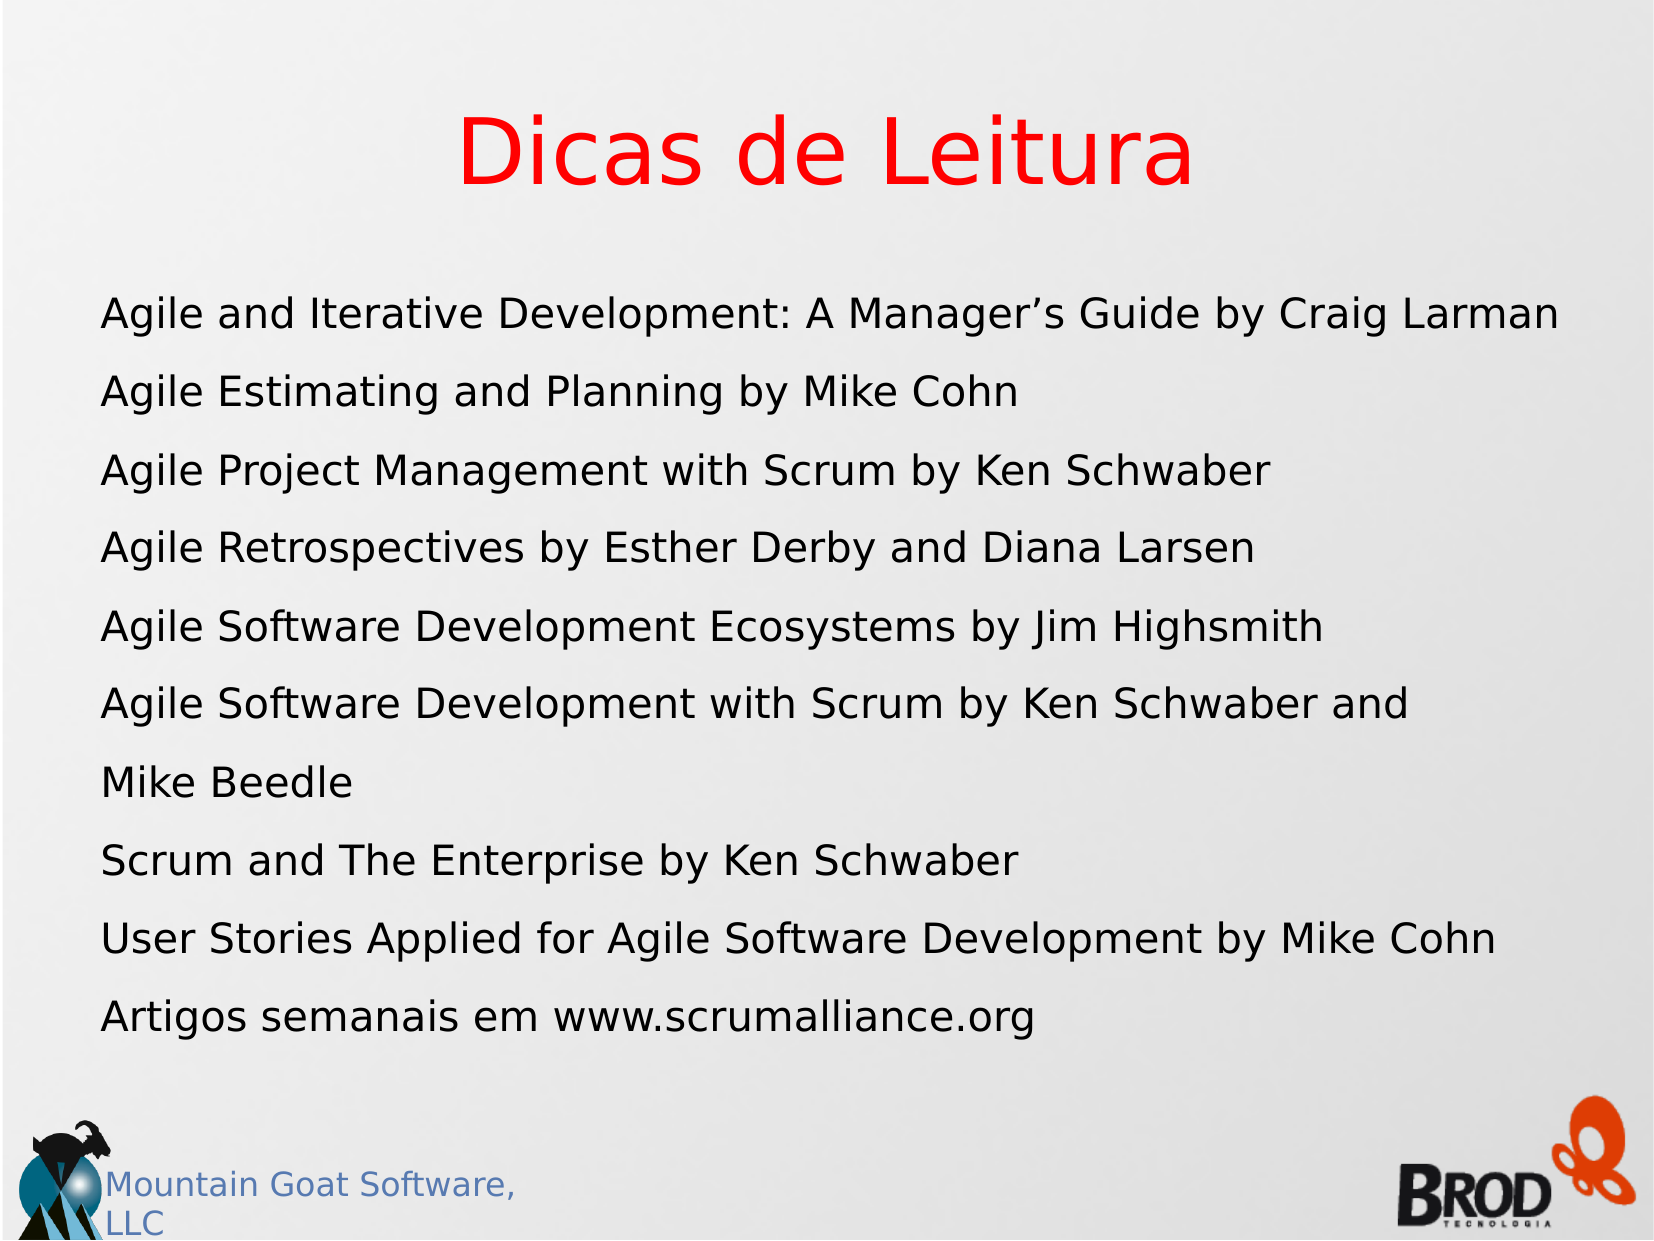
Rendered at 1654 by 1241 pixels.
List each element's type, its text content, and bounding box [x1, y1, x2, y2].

picture [2, 0, 1654, 1241]
title Dicas de Leitura [82, 56, 1571, 250]
list Agile and Iterative Development: A Manager’s Guide by Craig Larman Agile Estimating and Planning by Mike Cohn Agile Project Management with Scrum by Ken Schwaber Agile Retrospectives by Esther Derby and Diana Larsen Agile Software Development Ecosystems by Jim Highsmith Agile Software Development with Scrum by Ken Schwaber and Mike Beedle Scrum and The Enterprise by Ken Schwaber User Stories Applied for Agile Software Development by Mike Cohn Artigos semanais em www.scrumalliance.org [82, 290, 1571, 1094]
